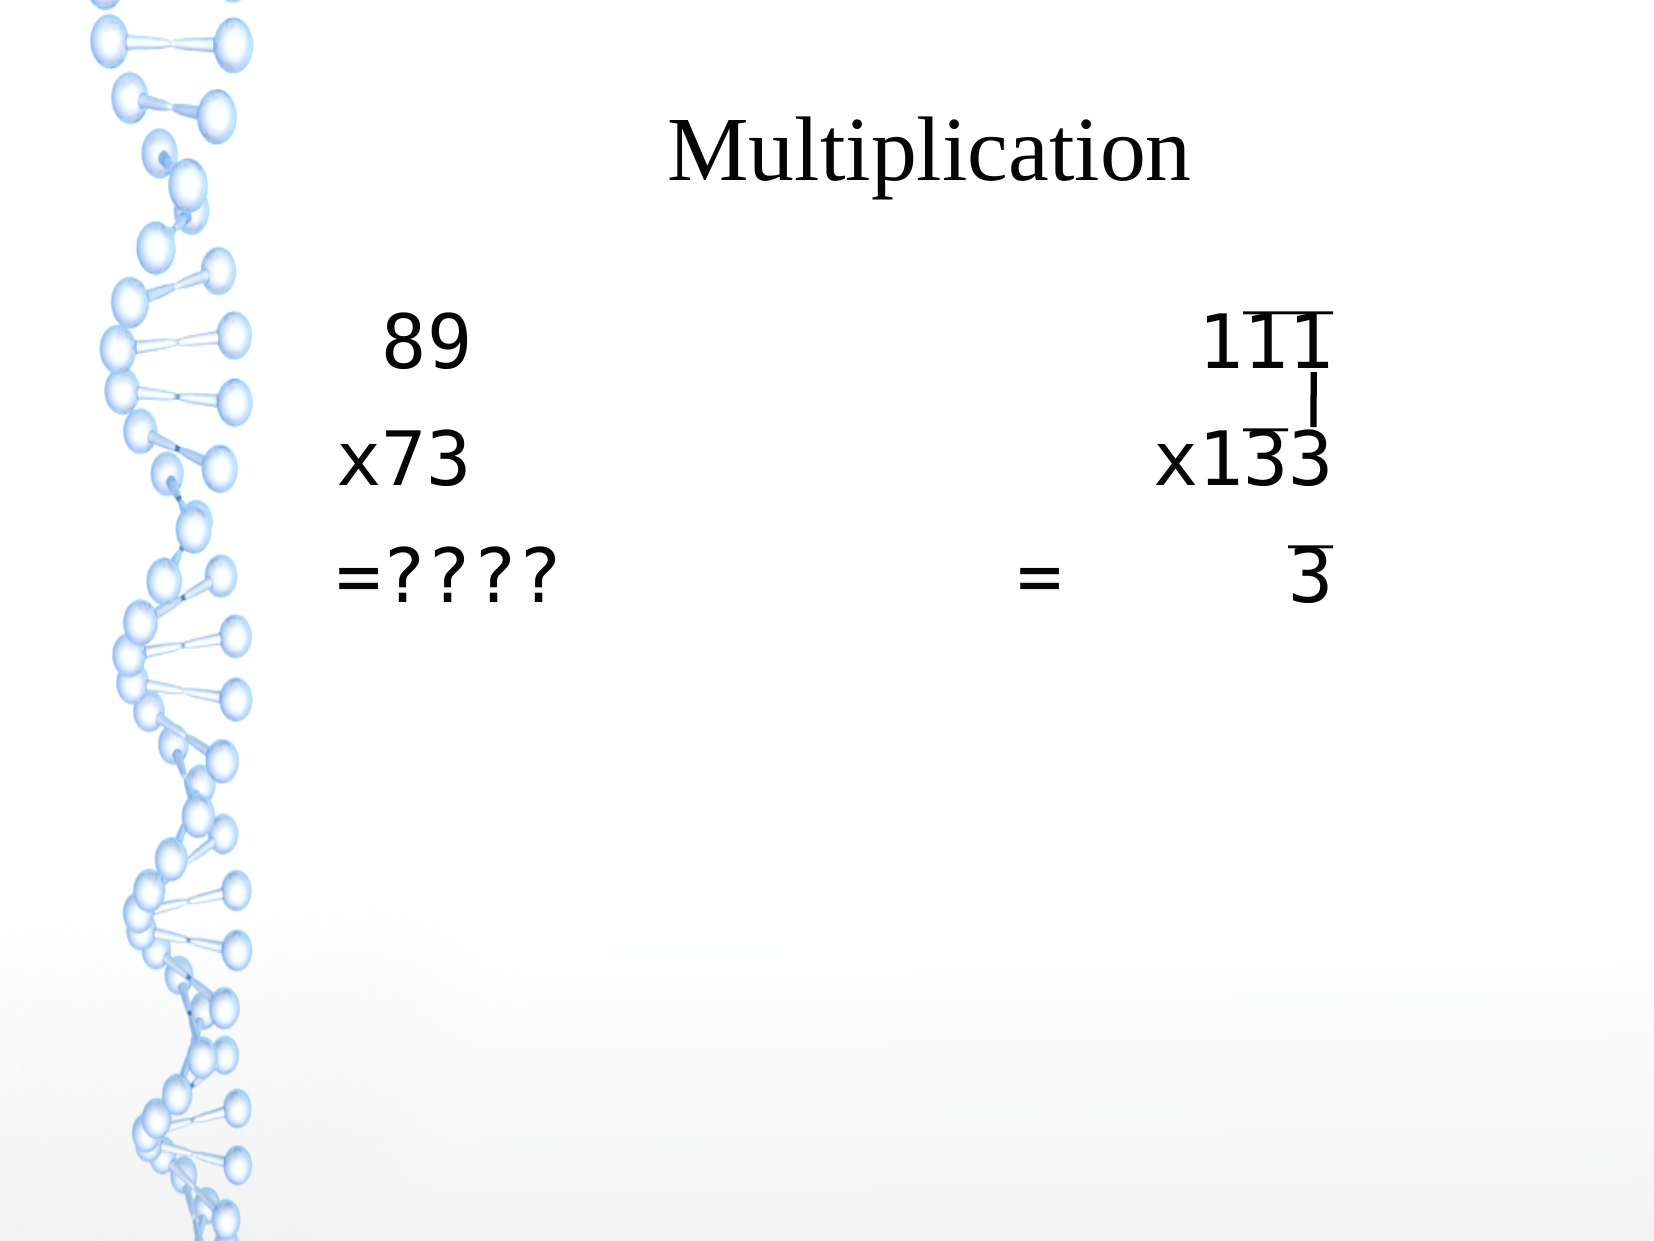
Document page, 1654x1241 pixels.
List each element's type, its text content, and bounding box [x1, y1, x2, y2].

list 89 x73 =???? [265, 299, 915, 1019]
title Multiplication [265, 47, 1595, 252]
picture [0, 0, 1654, 1241]
list 1̅1̅1 x1̅33 = ̅3 [946, 299, 1595, 1019]
